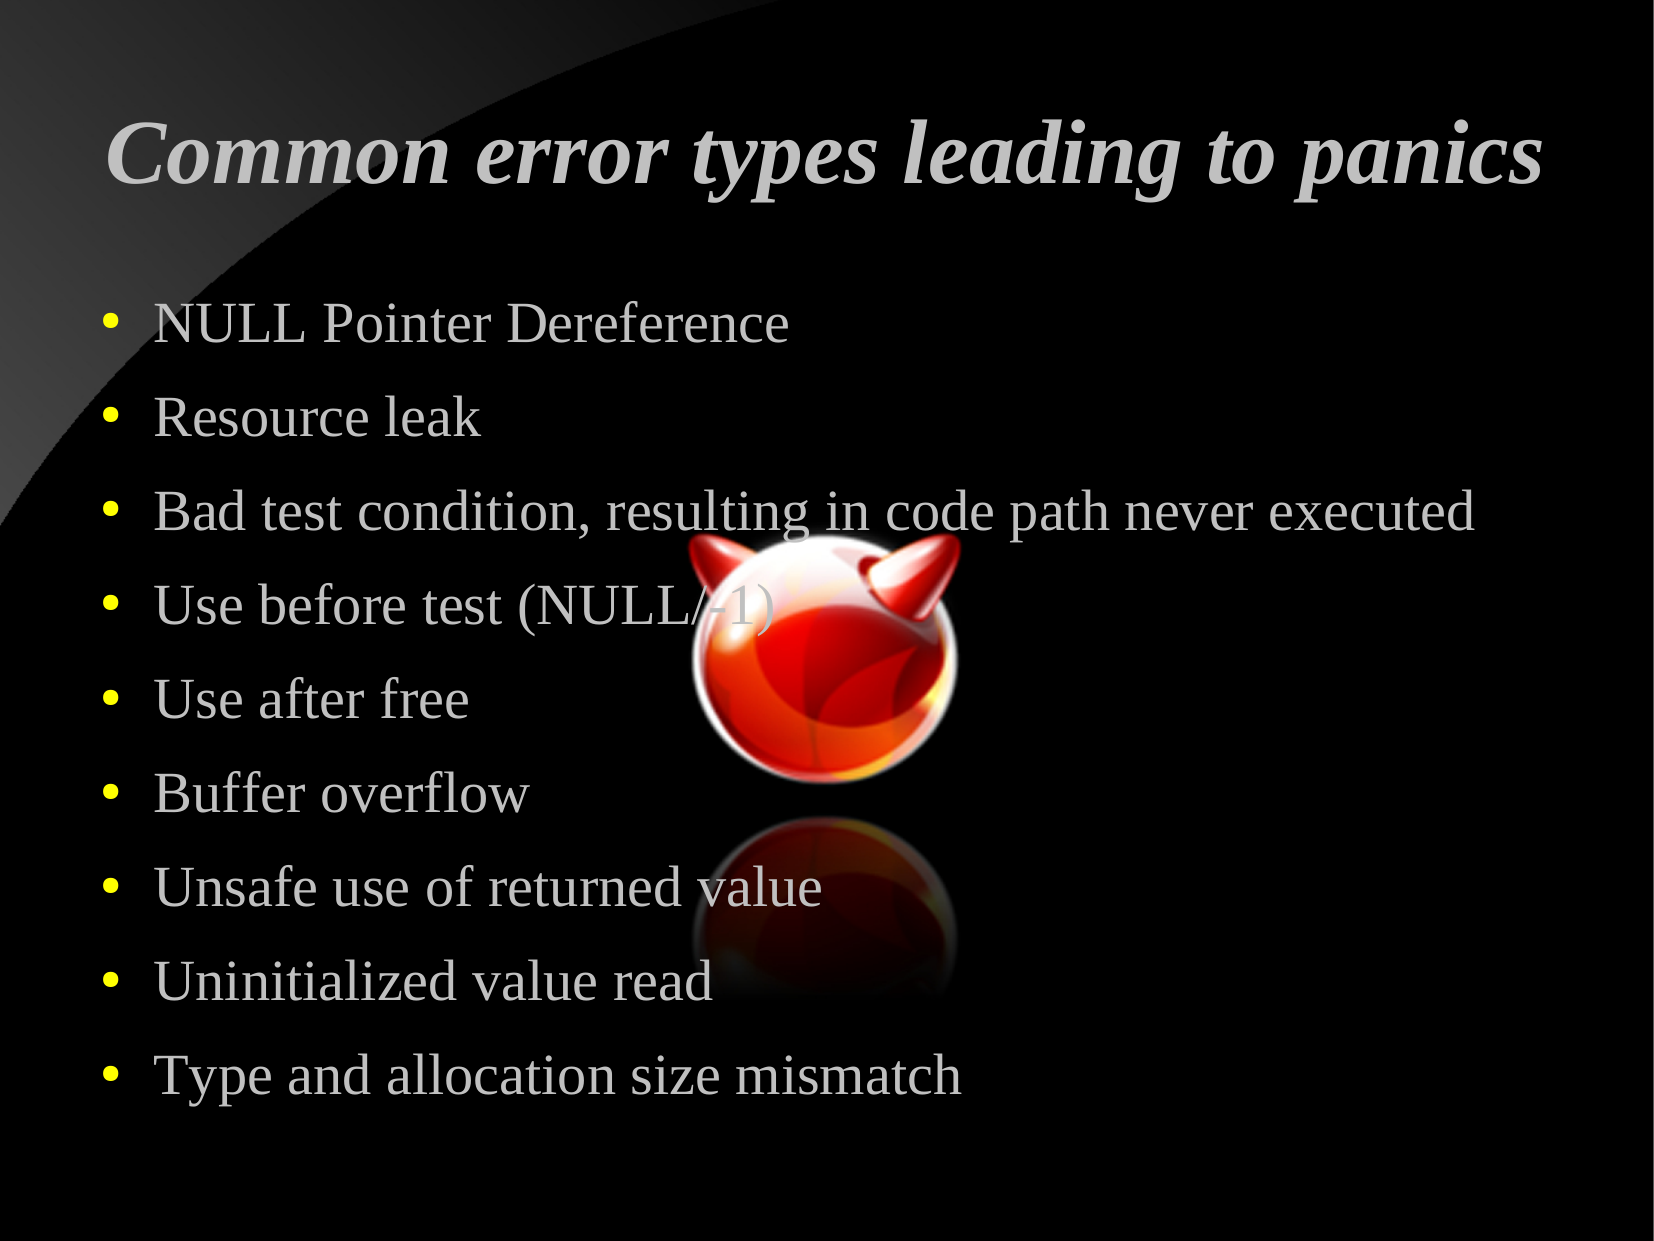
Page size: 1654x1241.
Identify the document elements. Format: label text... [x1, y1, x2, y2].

title Common error types leading to panics [82, 49, 1571, 257]
list NULL Pointer Dereference Resource leak Bad test condition, resulting in code path never executed Use before test (NULL/-1) Use after free Buffer overflow Unsafe use of returned value Uninitialized value read Type and allocation size mismatch [82, 290, 1571, 1108]
picture [0, 0, 1654, 1241]
